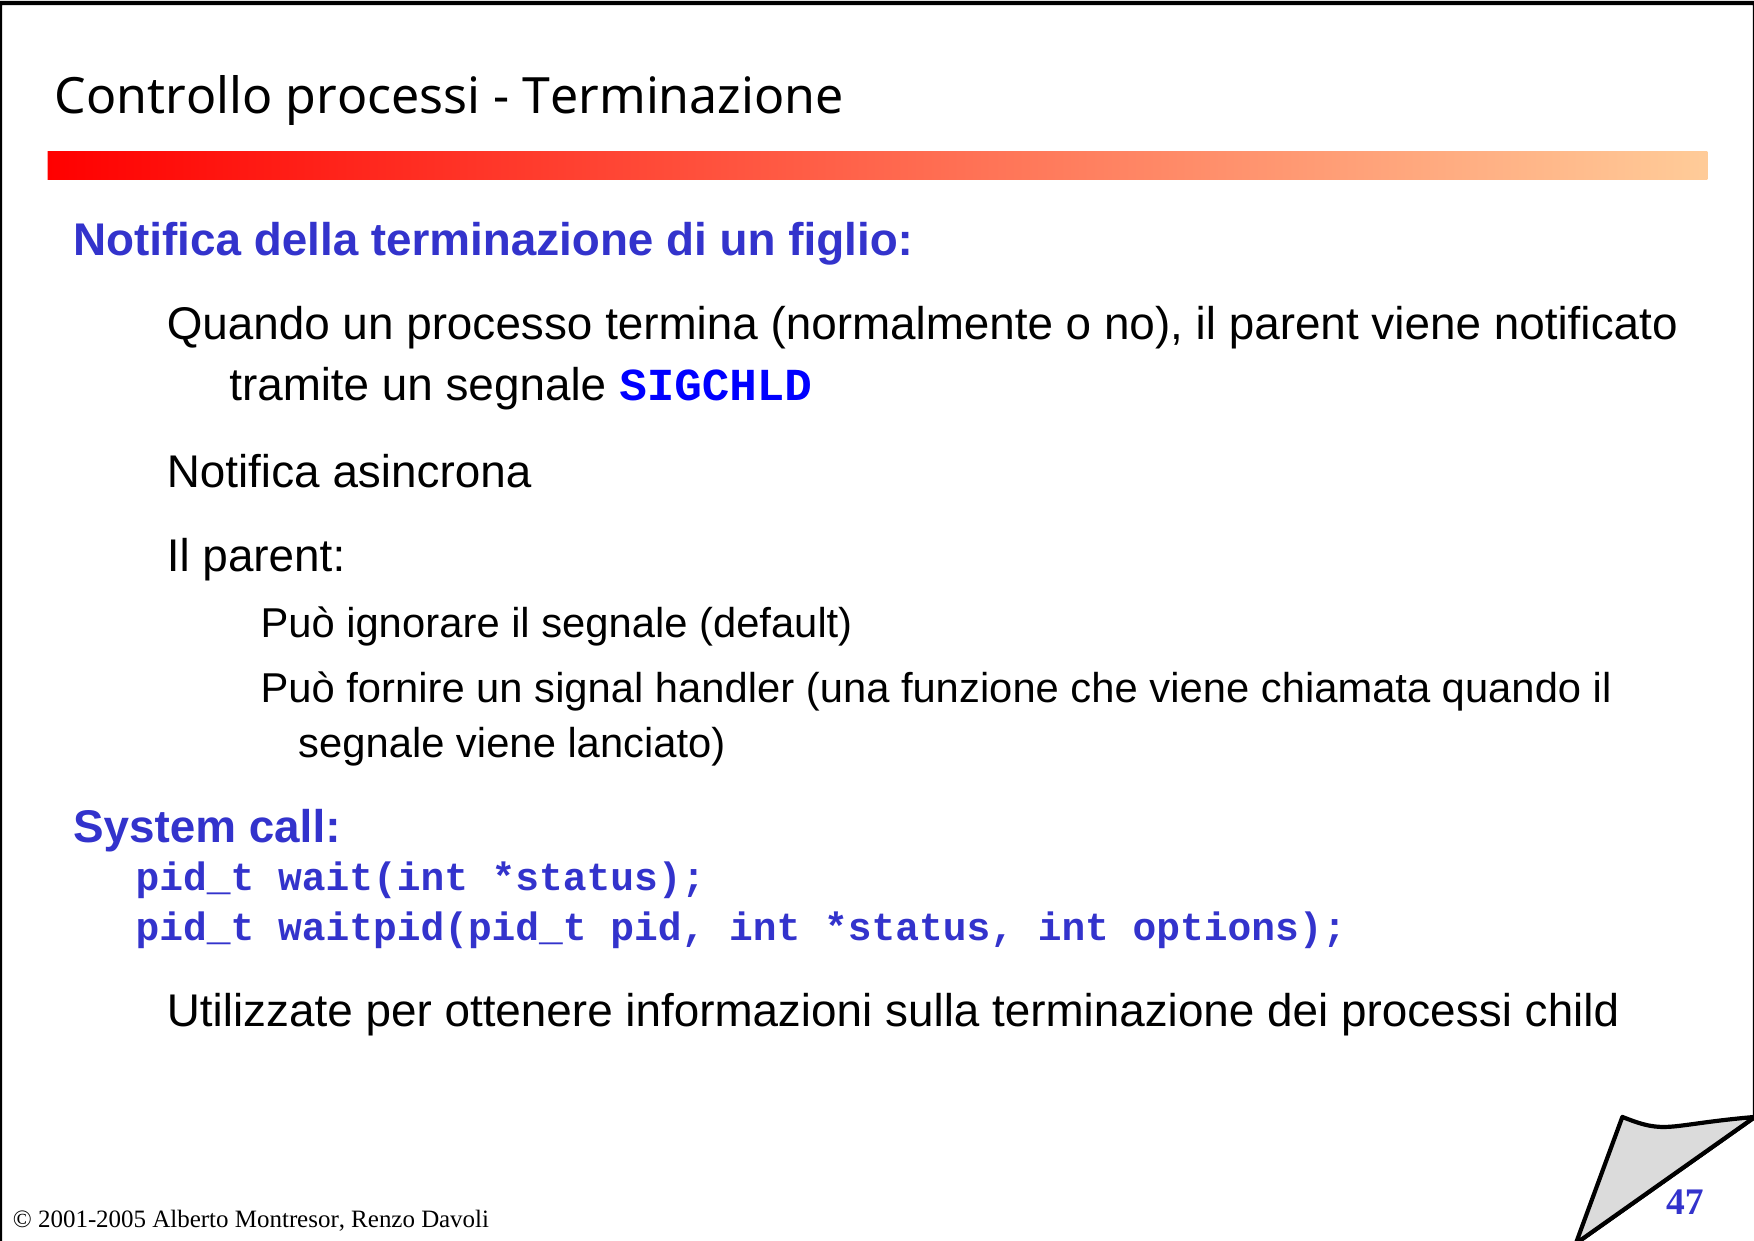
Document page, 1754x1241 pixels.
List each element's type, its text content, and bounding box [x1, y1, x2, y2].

title Controllo processi - Terminazione [40, 49, 1714, 144]
list Notifica della terminazione di un figlio: Quando un processo termina (normalmente o no), il parent viene notificato tramite un segnale SIGCHLD Notifica asincrona Il parent: Può ignorare il segnale (default) Può fornire un signal handler (una funzione che viene chiamata quando il segnale viene lanciato) System call: pid_t wait(int *status); pid_t waitpid(pid_t pid, int *status, int options); Utilizzate per ottenere informazioni sulla terminazione dei processi child [58, 206, 1696, 1214]
